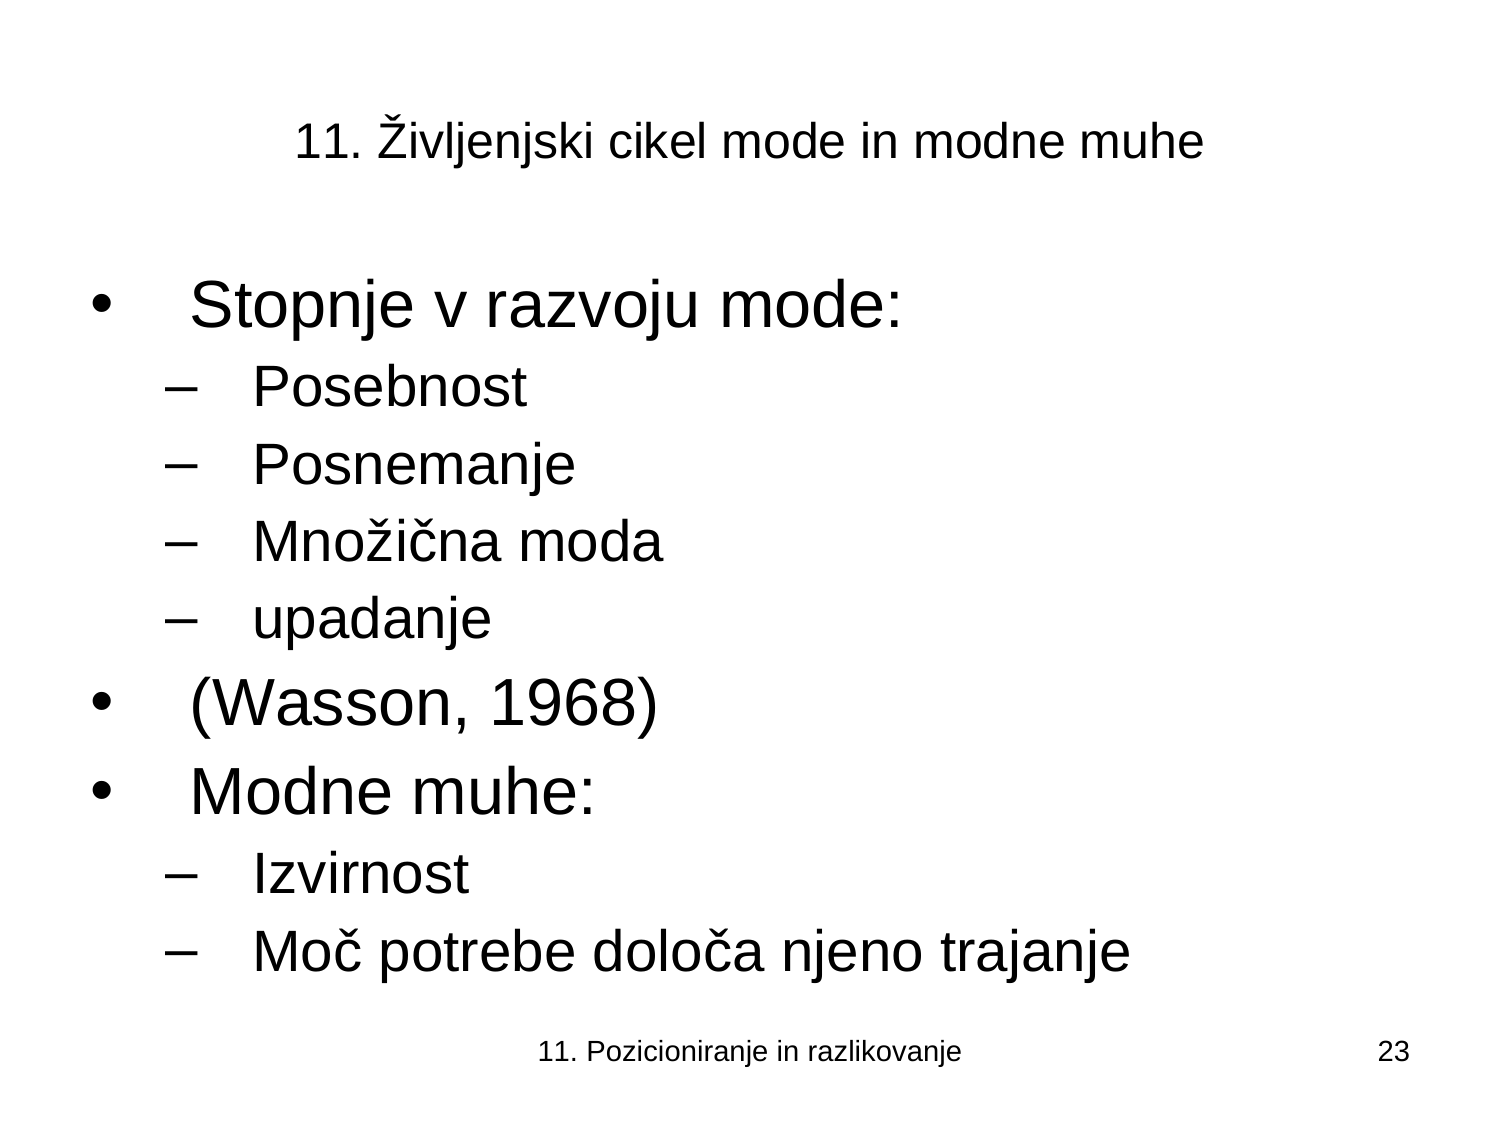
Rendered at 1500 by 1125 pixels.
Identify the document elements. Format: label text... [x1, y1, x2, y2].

list Stopnje v razvoju mode: Posebnost Posnemanje Množična moda upadanje (Wasson, 1968) Modne muhe: Izvirnost Moč potrebe določa njeno trajanje [75, 262, 1426, 1006]
text_box 11. Pozicioniranje in razlikovanje [512, 1024, 988, 1103]
title 11. Življenjski cikel mode in modne muhe [75, 45, 1426, 233]
text_box <number> [1074, 1024, 1426, 1103]
